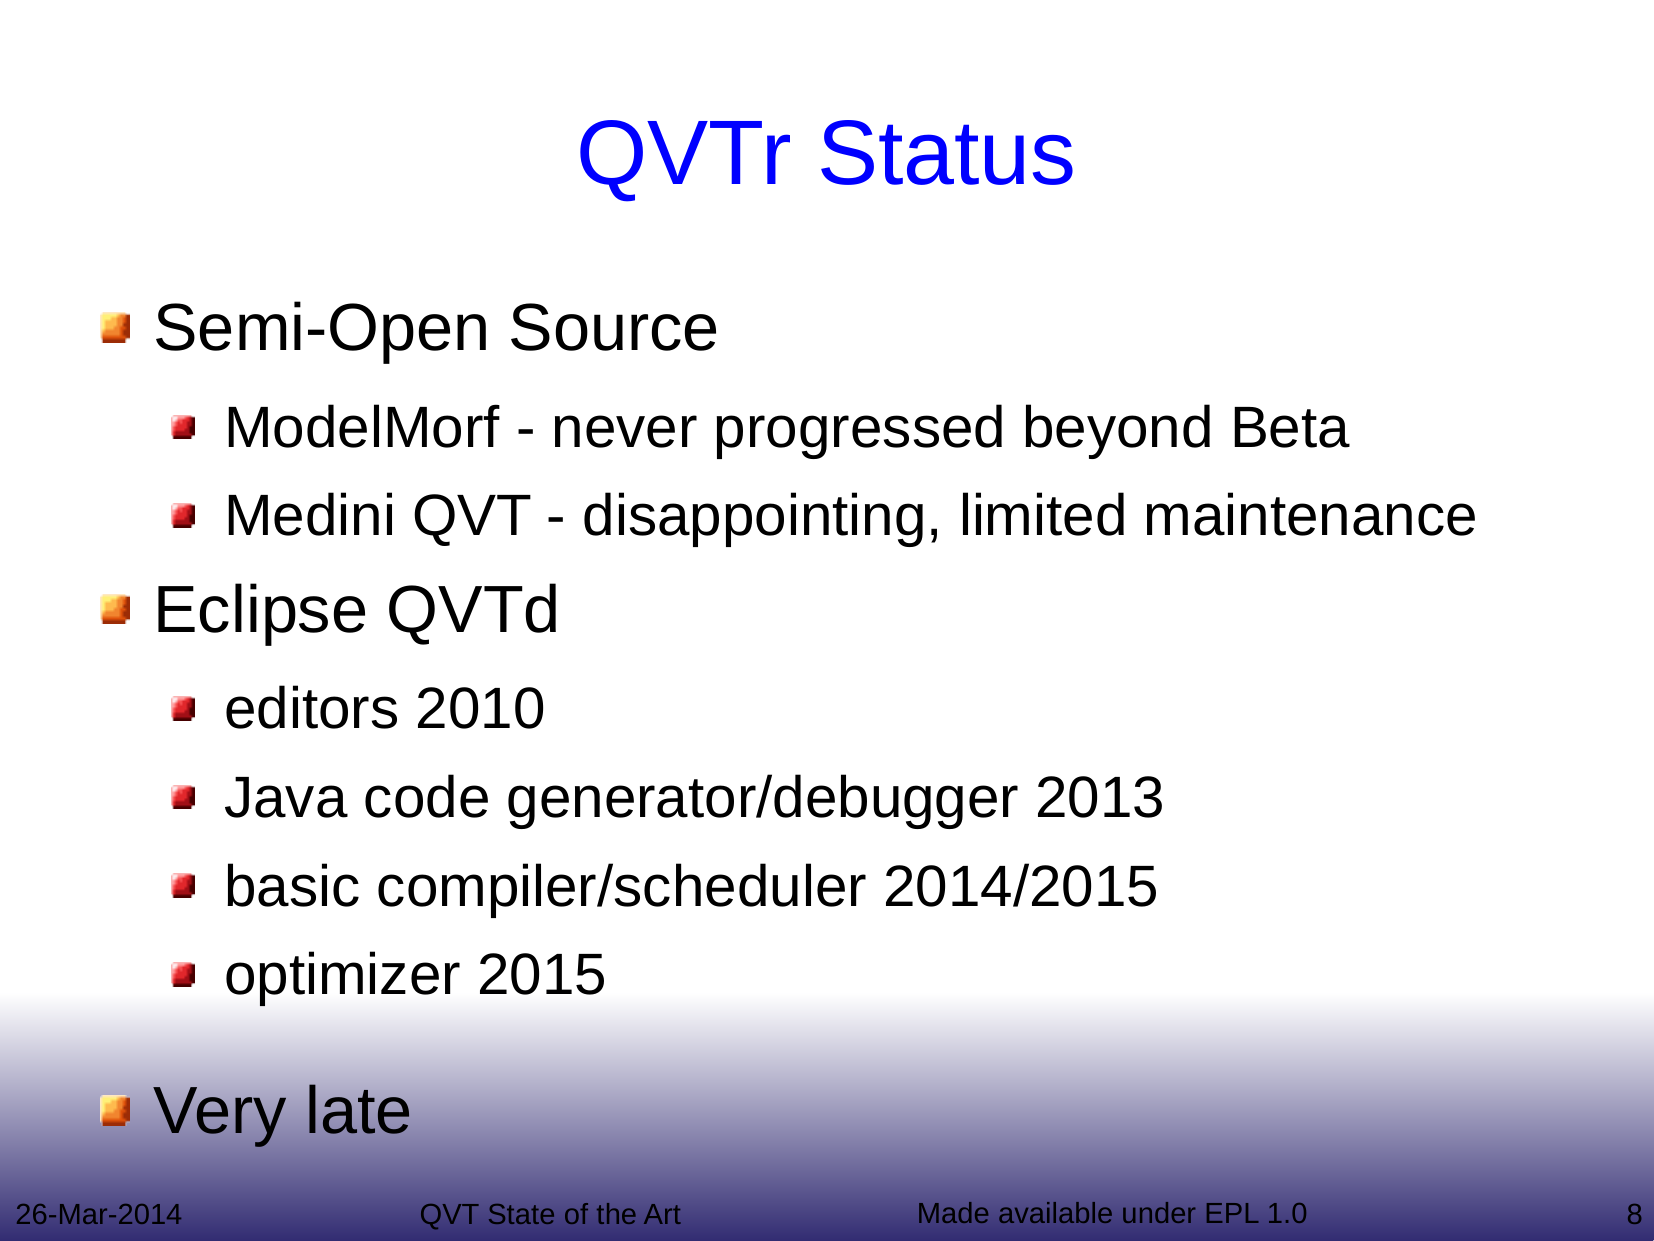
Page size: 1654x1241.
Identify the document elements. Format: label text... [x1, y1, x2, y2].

list Semi-Open Source ModelMorf - never progressed beyond Beta Medini QVT - disappointing, limited maintenance Eclipse QVTd editors 2010 Java code generator/debugger 2013 basic compiler/scheduler 2014/2015 optimizer 2015 Very late [82, 290, 1571, 1147]
title QVTr Status [82, 49, 1571, 257]
